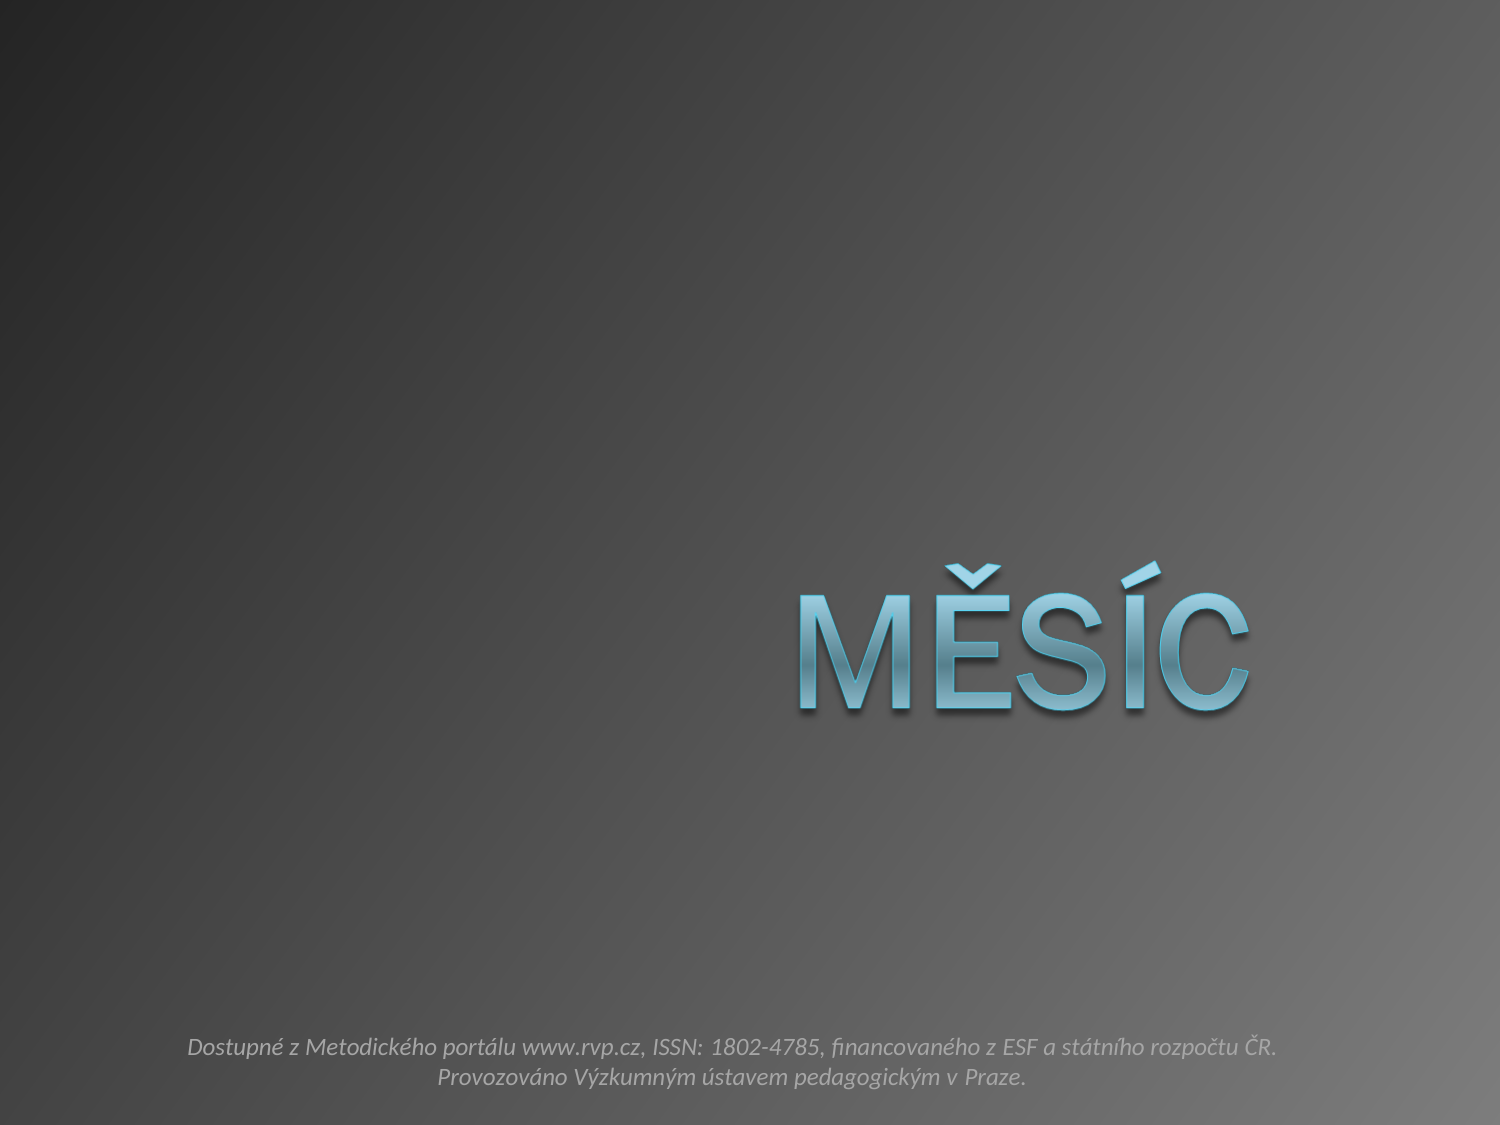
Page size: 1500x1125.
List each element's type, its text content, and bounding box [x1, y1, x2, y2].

text_box Dostupné z Metodického portálu www.rvp.cz, ISSN: 1802-4785, financovaného z ESF a státního rozpočtu ČR. Provozováno Výzkumným ústavem pedagogickým v Praze. [123, 1023, 1341, 1099]
text_box [193, 492, 1360, 918]
